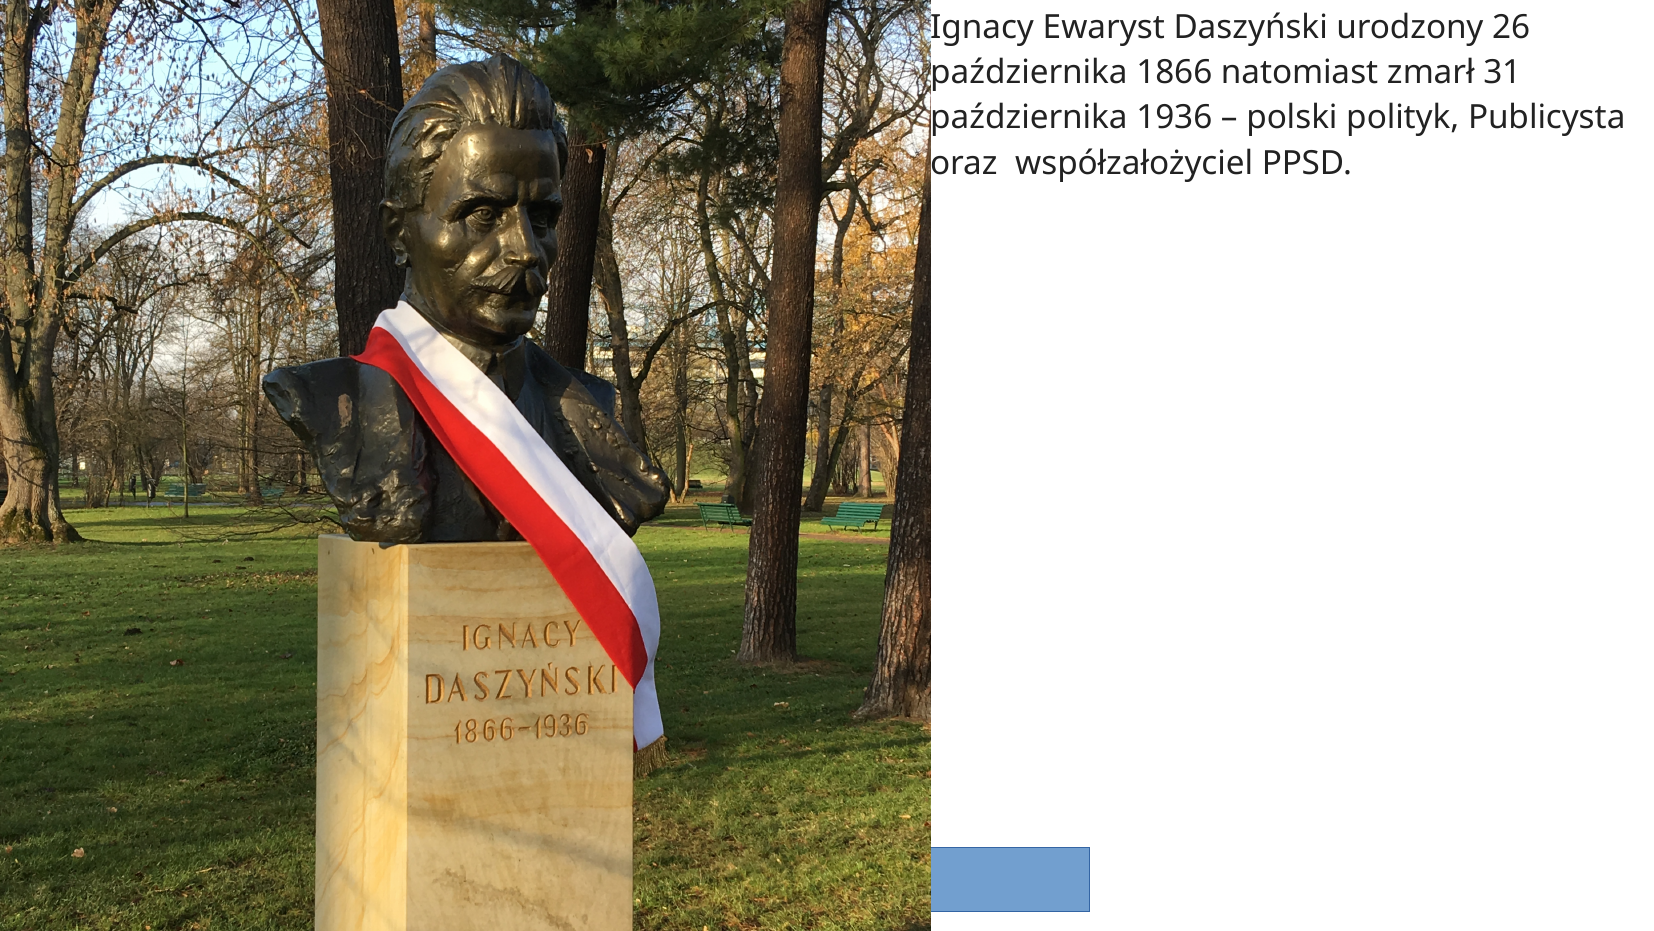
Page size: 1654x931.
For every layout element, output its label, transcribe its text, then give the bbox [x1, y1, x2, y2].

picture [0, 0, 931, 931]
list Ignacy Ewaryst Daszyński urodzony 26 października 1866 natomiast zmarł 31 października 1936 – polski polityk, Publicysta oraz współzałożyciel PPSD. [931, 2, 1651, 931]
